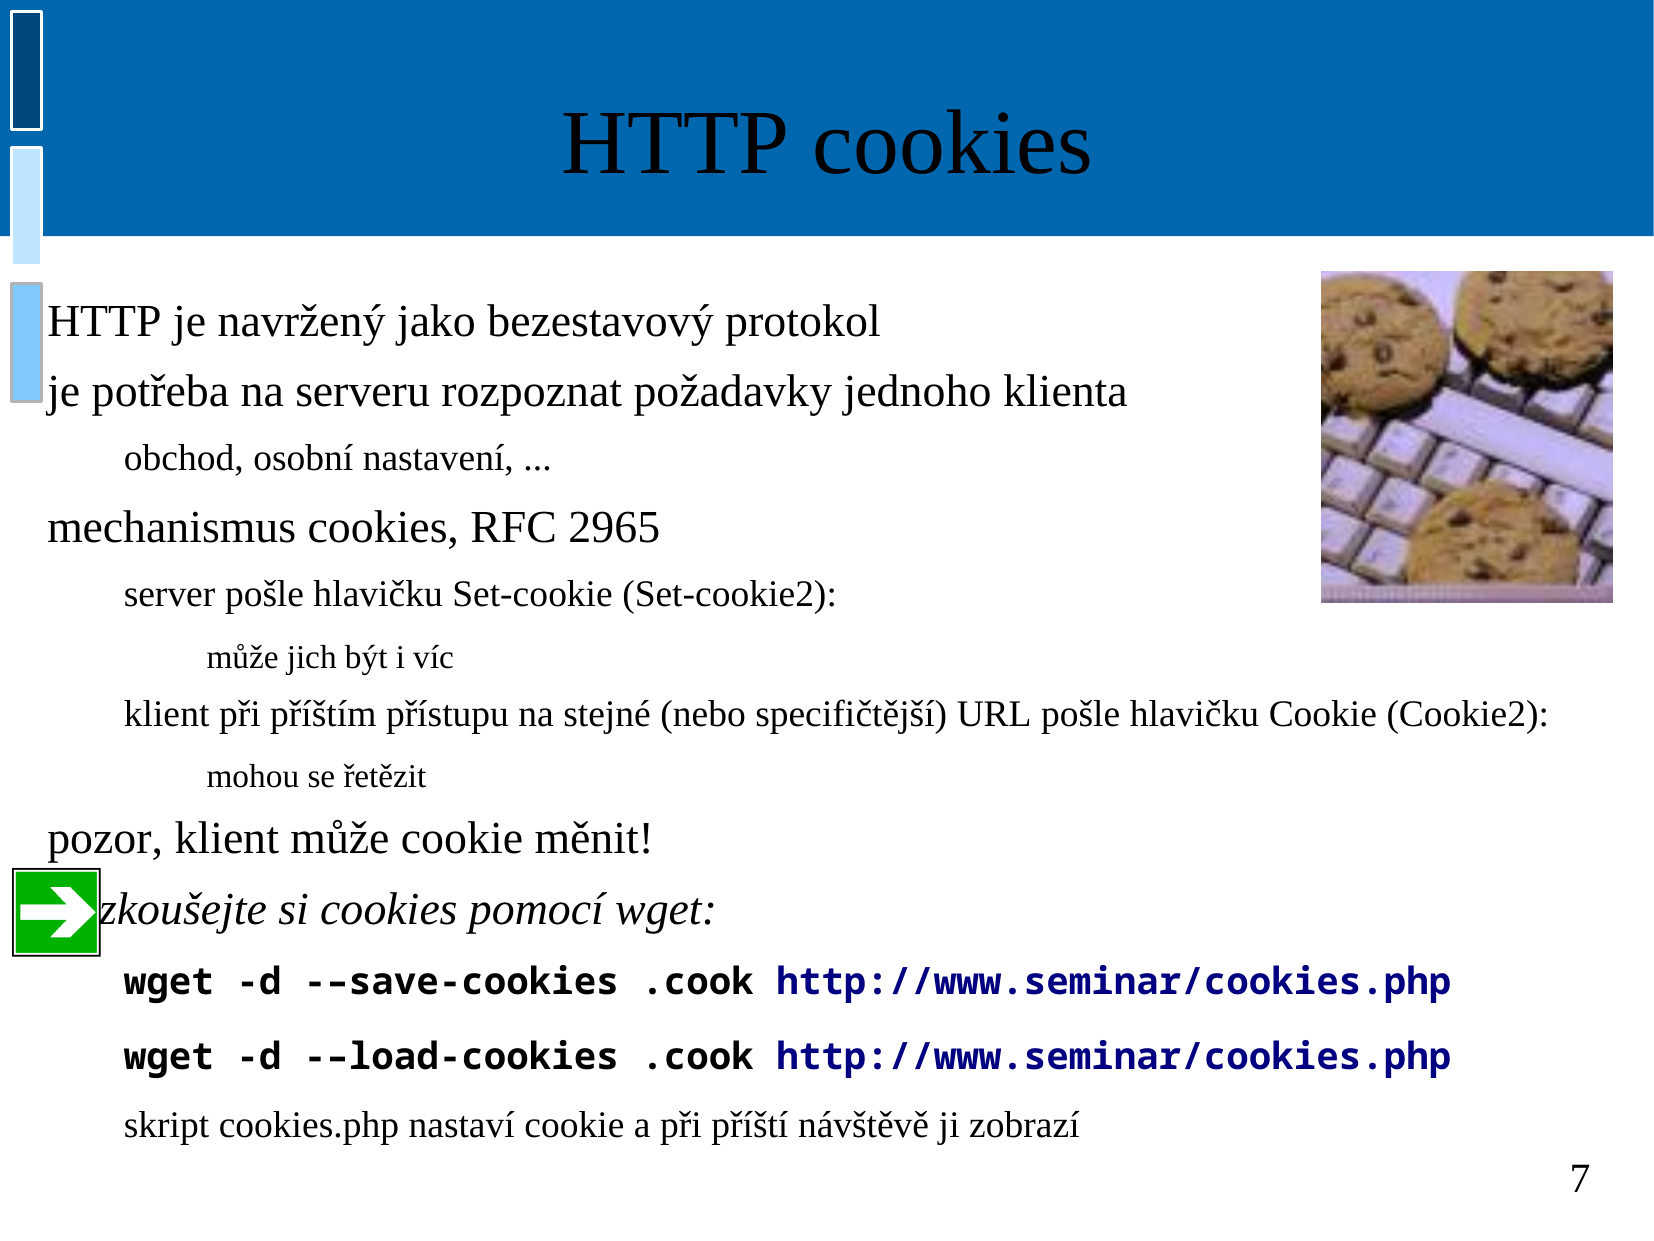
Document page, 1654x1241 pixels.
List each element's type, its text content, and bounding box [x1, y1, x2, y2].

picture [5, 861, 107, 963]
title HTTP cookies [121, 49, 1534, 237]
list HTTP je navržený jako bezestavový protokol je potřeba na serveru rozpoznat požadavky jednoho klienta obchod, osobní nastavení, ... mechanismus cookies, RFC 2965 server pošle hlavičku Set-cookie (Set-cookie2): může jich být i víc klient při příštím přístupu na stejné (nebo specifičtější) URL pošle hlavičku Cookie (Cookie2): mohou se řetězit pozor, klient může cookie měnit! vyzkoušejte si cookies pomocí wget: wget -d -–save-cookies .cook http://www.seminar/cookies.php wget -d -–load-cookies .cook http://www.seminar/cookies.php skript cookies.php nastaví cookie a při příští návštěvě ji zobrazí [29, 295, 1625, 1188]
picture [1321, 271, 1613, 603]
